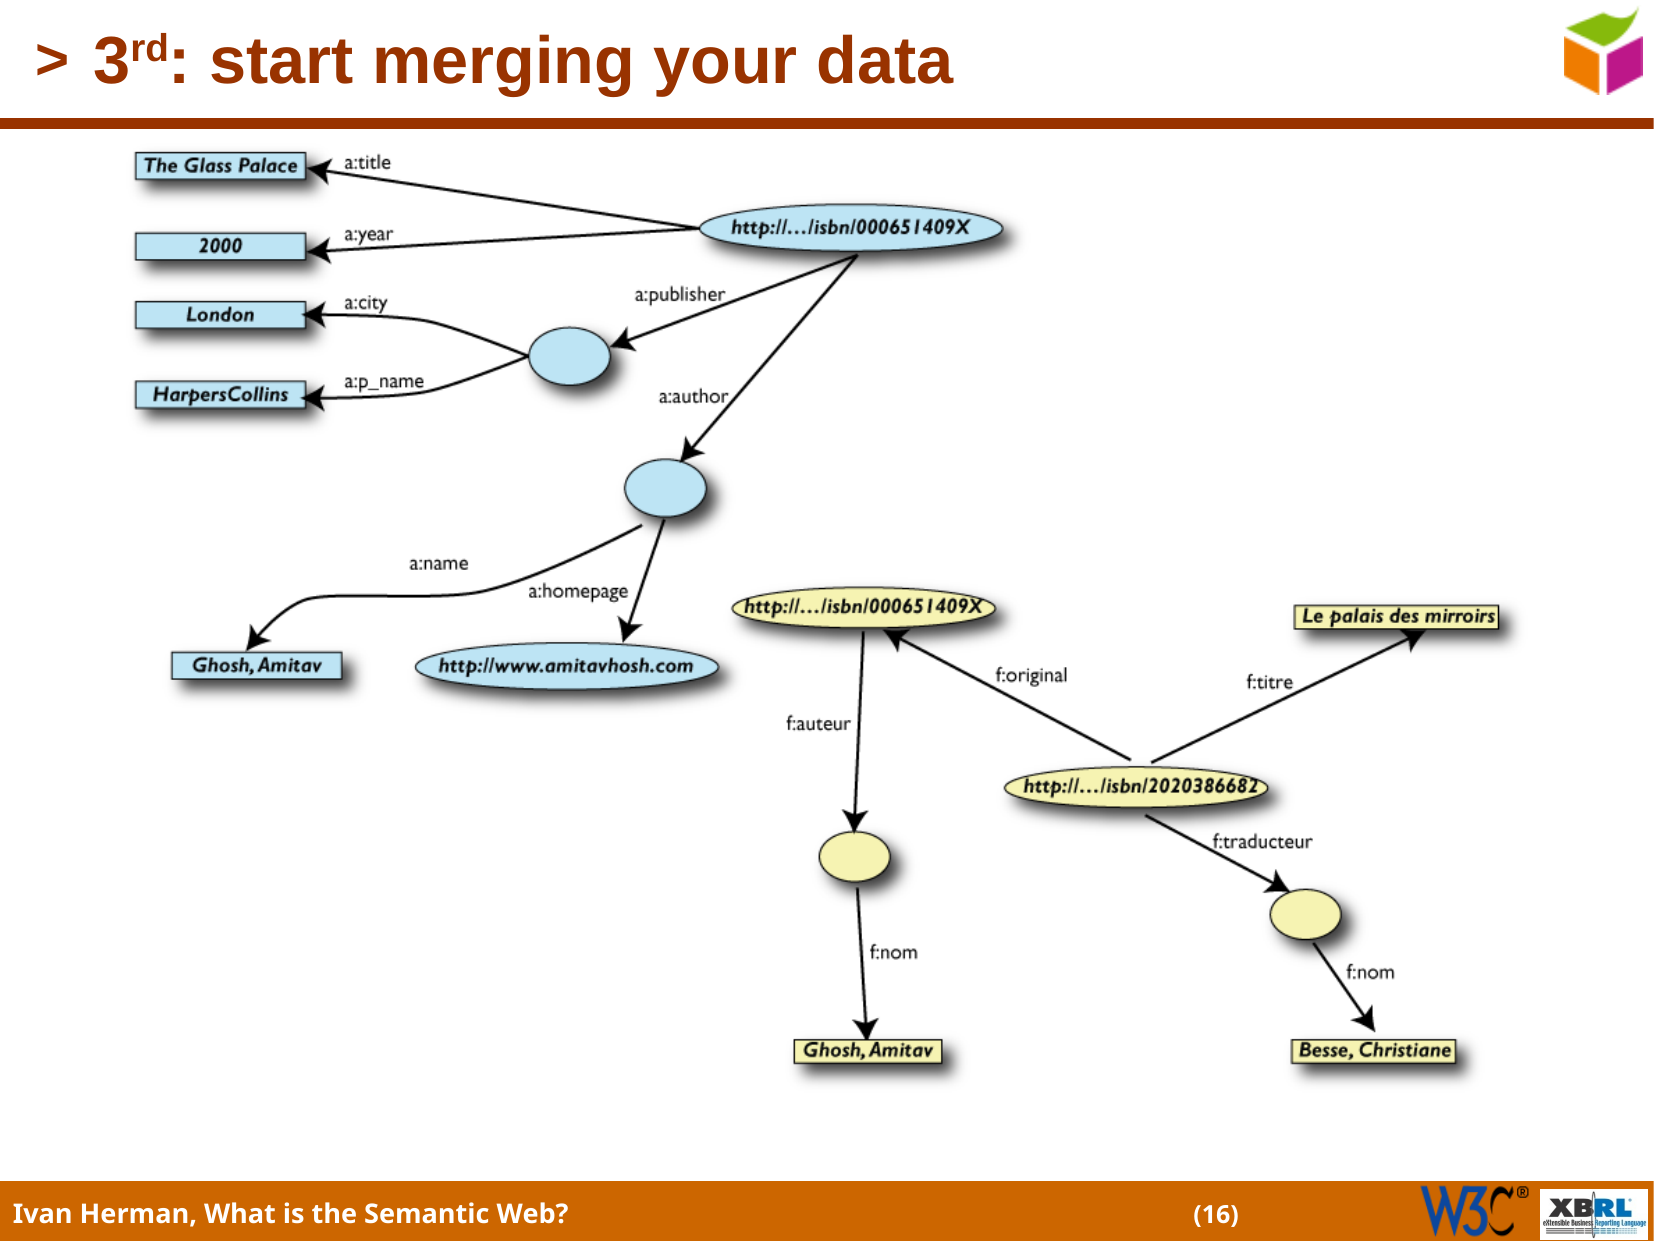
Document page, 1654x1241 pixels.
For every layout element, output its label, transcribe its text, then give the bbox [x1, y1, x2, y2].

title 3rd: start merging your data [93, 0, 1493, 119]
picture [1564, 5, 1643, 95]
picture [1417, 1183, 1533, 1240]
picture [123, 141, 1530, 1096]
picture [1540, 1189, 1648, 1240]
